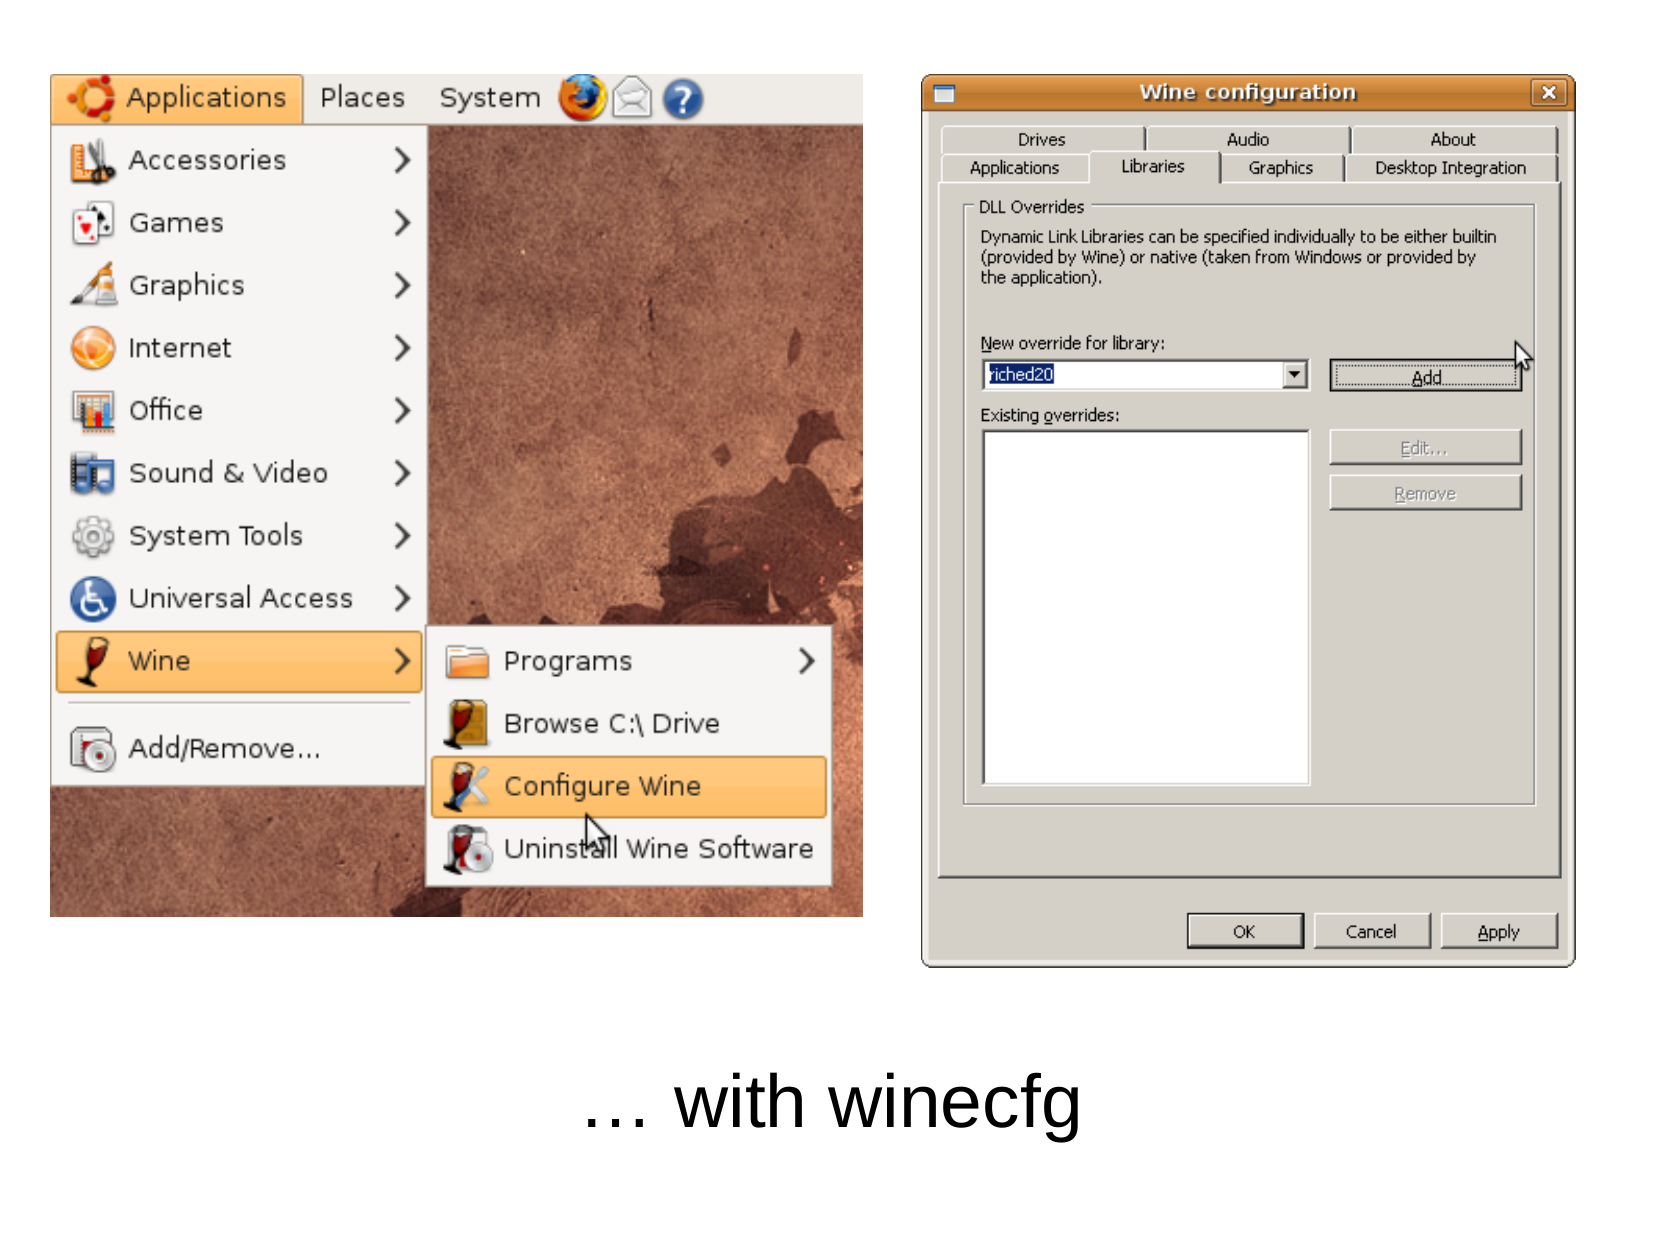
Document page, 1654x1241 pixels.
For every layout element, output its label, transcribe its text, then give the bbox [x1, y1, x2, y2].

picture [50, 74, 863, 917]
picture [921, 74, 1576, 968]
title … with winecfg [86, 977, 1575, 1231]
